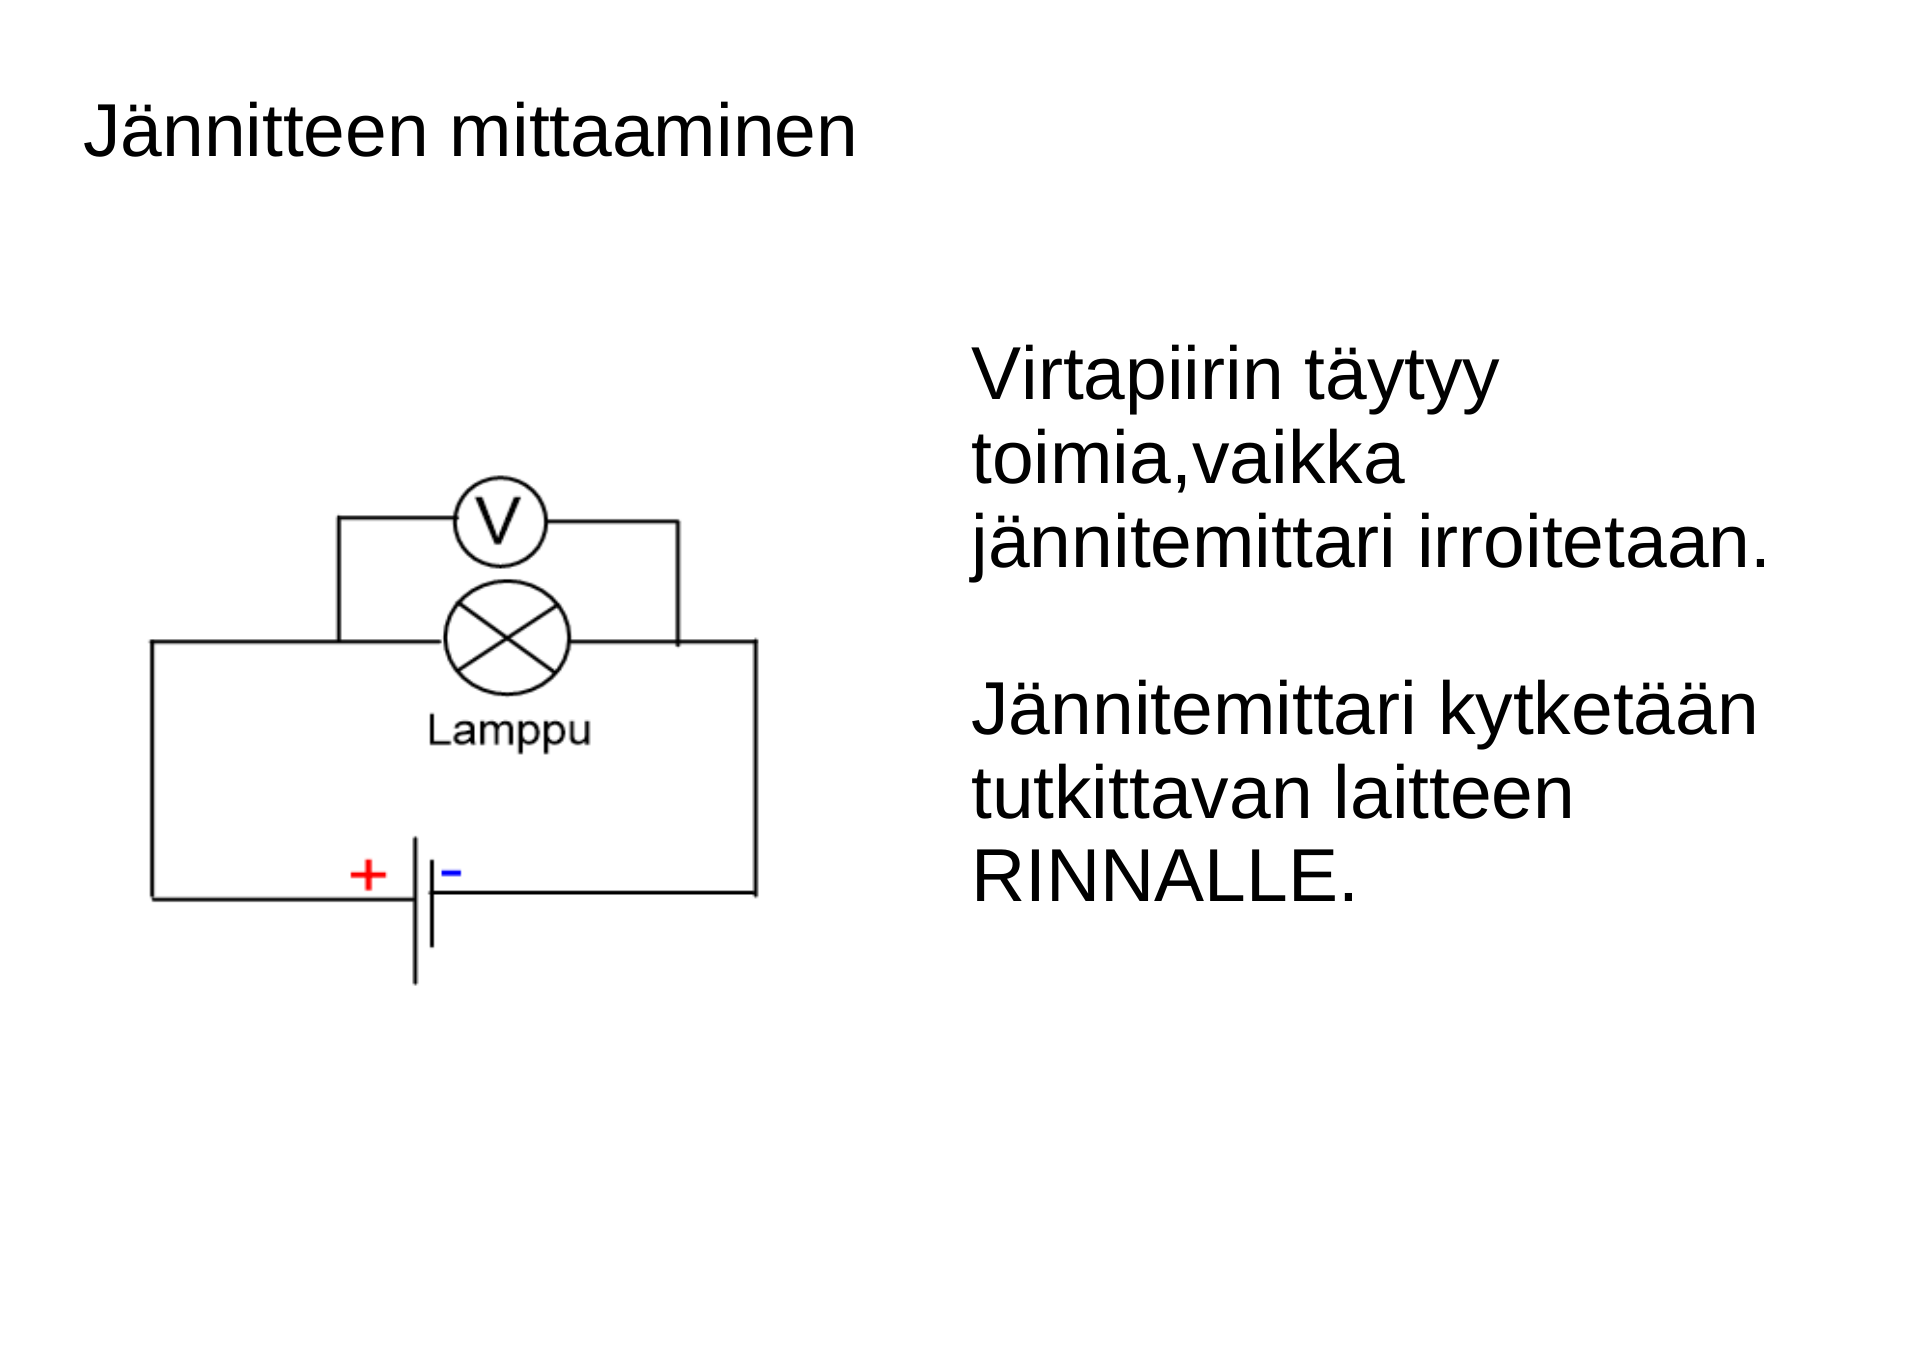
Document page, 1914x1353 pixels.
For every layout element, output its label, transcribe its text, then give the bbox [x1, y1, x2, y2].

text_box Jännitteen mittaaminen [68, 77, 1545, 369]
text_box Virtapiirin täytyy toimia,vaikka jännitemittari irroitetaan. Jännitemittari kytketään tutkittavan laitteen RINNALLE. [956, 321, 1859, 632]
picture [81, 332, 836, 1057]
